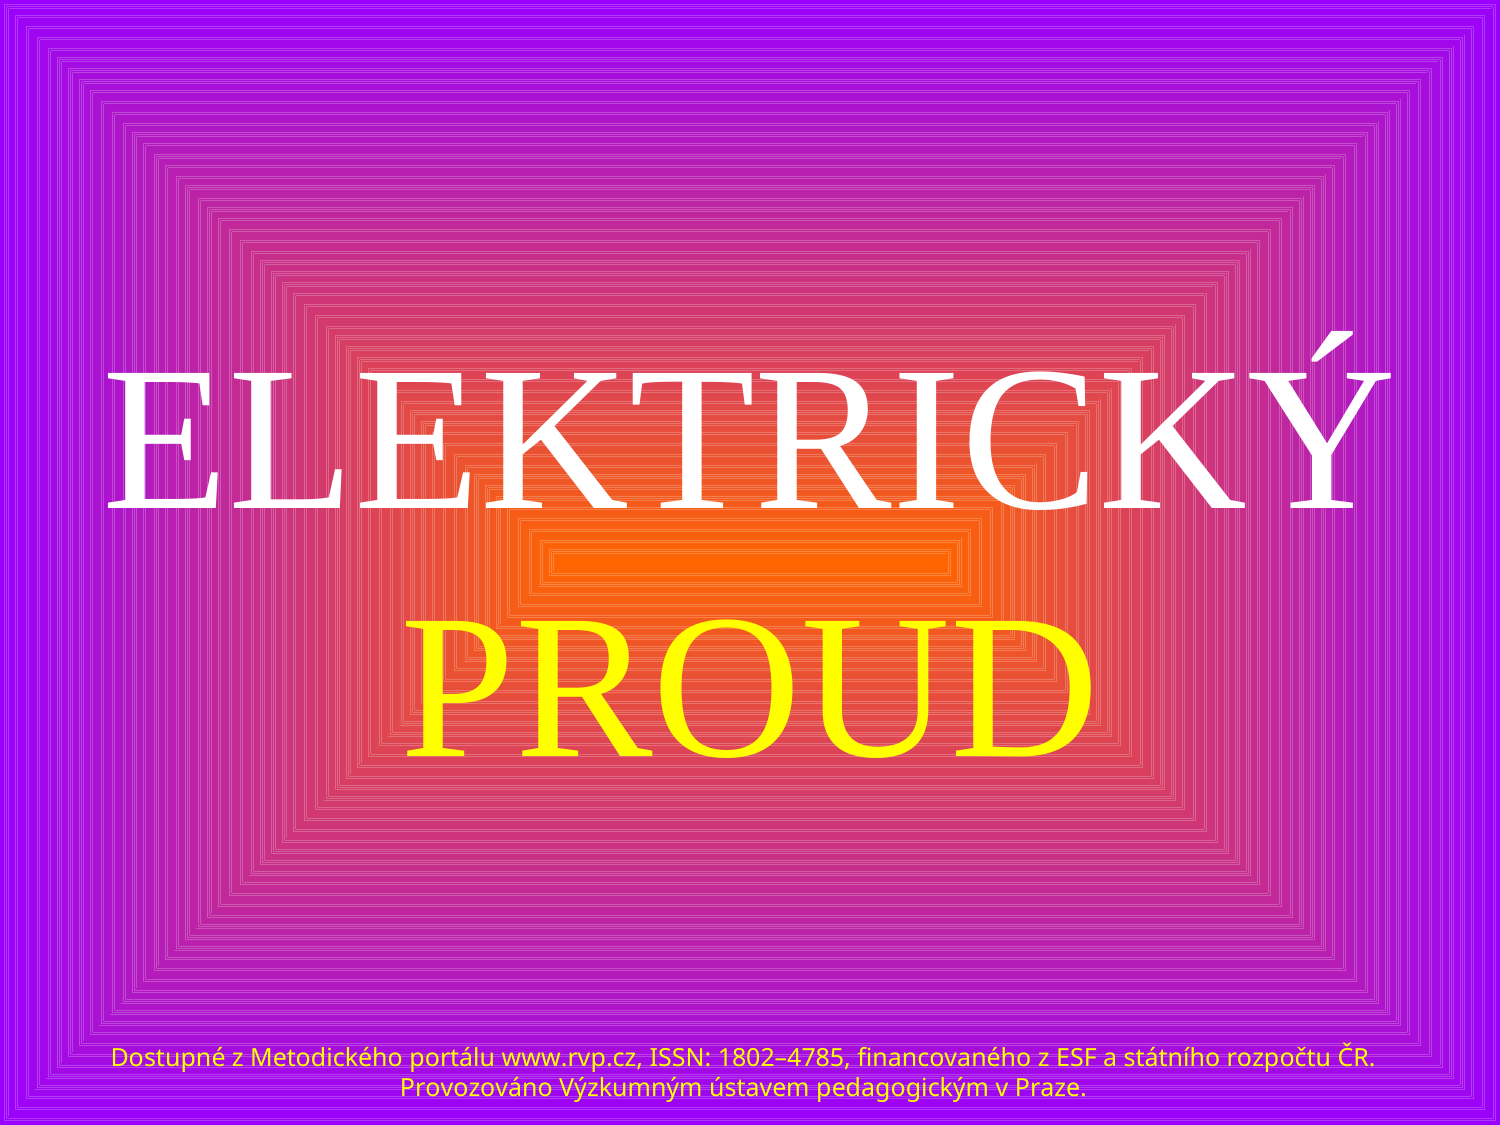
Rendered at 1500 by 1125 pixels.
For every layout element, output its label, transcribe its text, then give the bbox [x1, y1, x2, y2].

text_box Dostupné z Metodického portálu www.rvp.cz, ISSN: 1802–4785, financovaného z ESF a státního rozpočtu ČR. Provozováno Výzkumným ústavem pedagogickým v Praze. [35, 1041, 1454, 1102]
text_box ELEKTRICKÝ PROUD [0, 294, 1500, 806]
